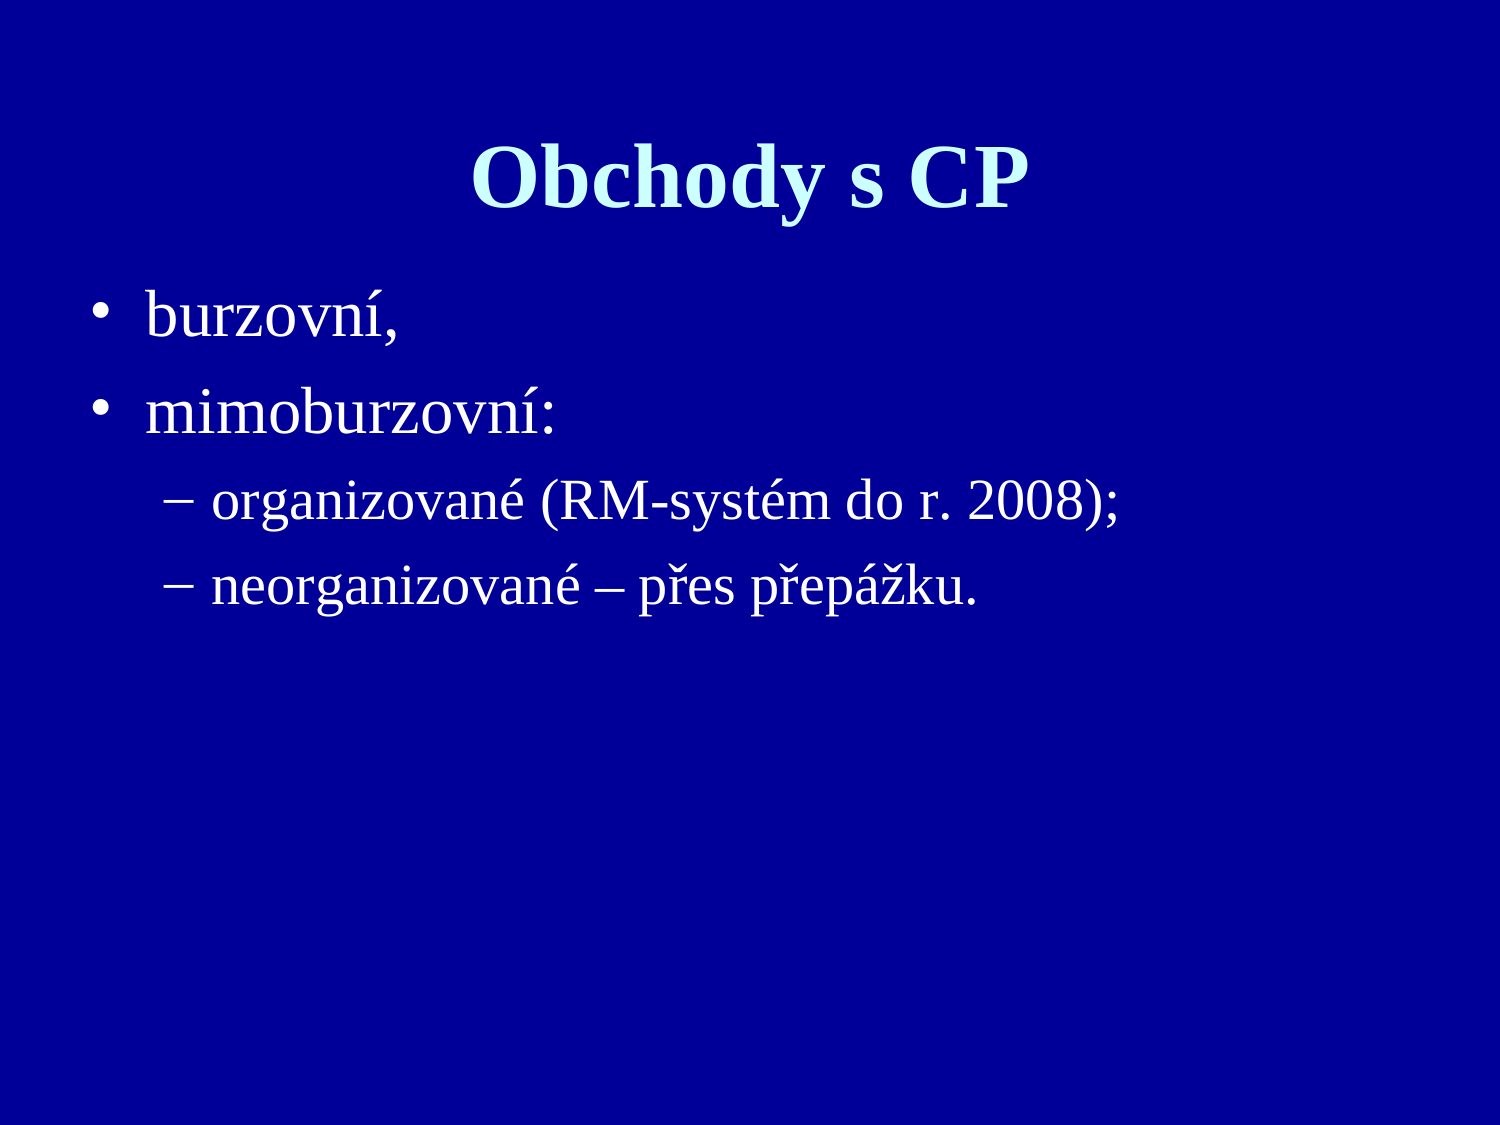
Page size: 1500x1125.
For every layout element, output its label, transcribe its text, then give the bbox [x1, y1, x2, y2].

list burzovní, mimoburzovní: organizované (RM-systém do r. 2008); neorganizované – přes přepážku. [74, 262, 1426, 979]
title Obchody s CP [74, 45, 1426, 234]
